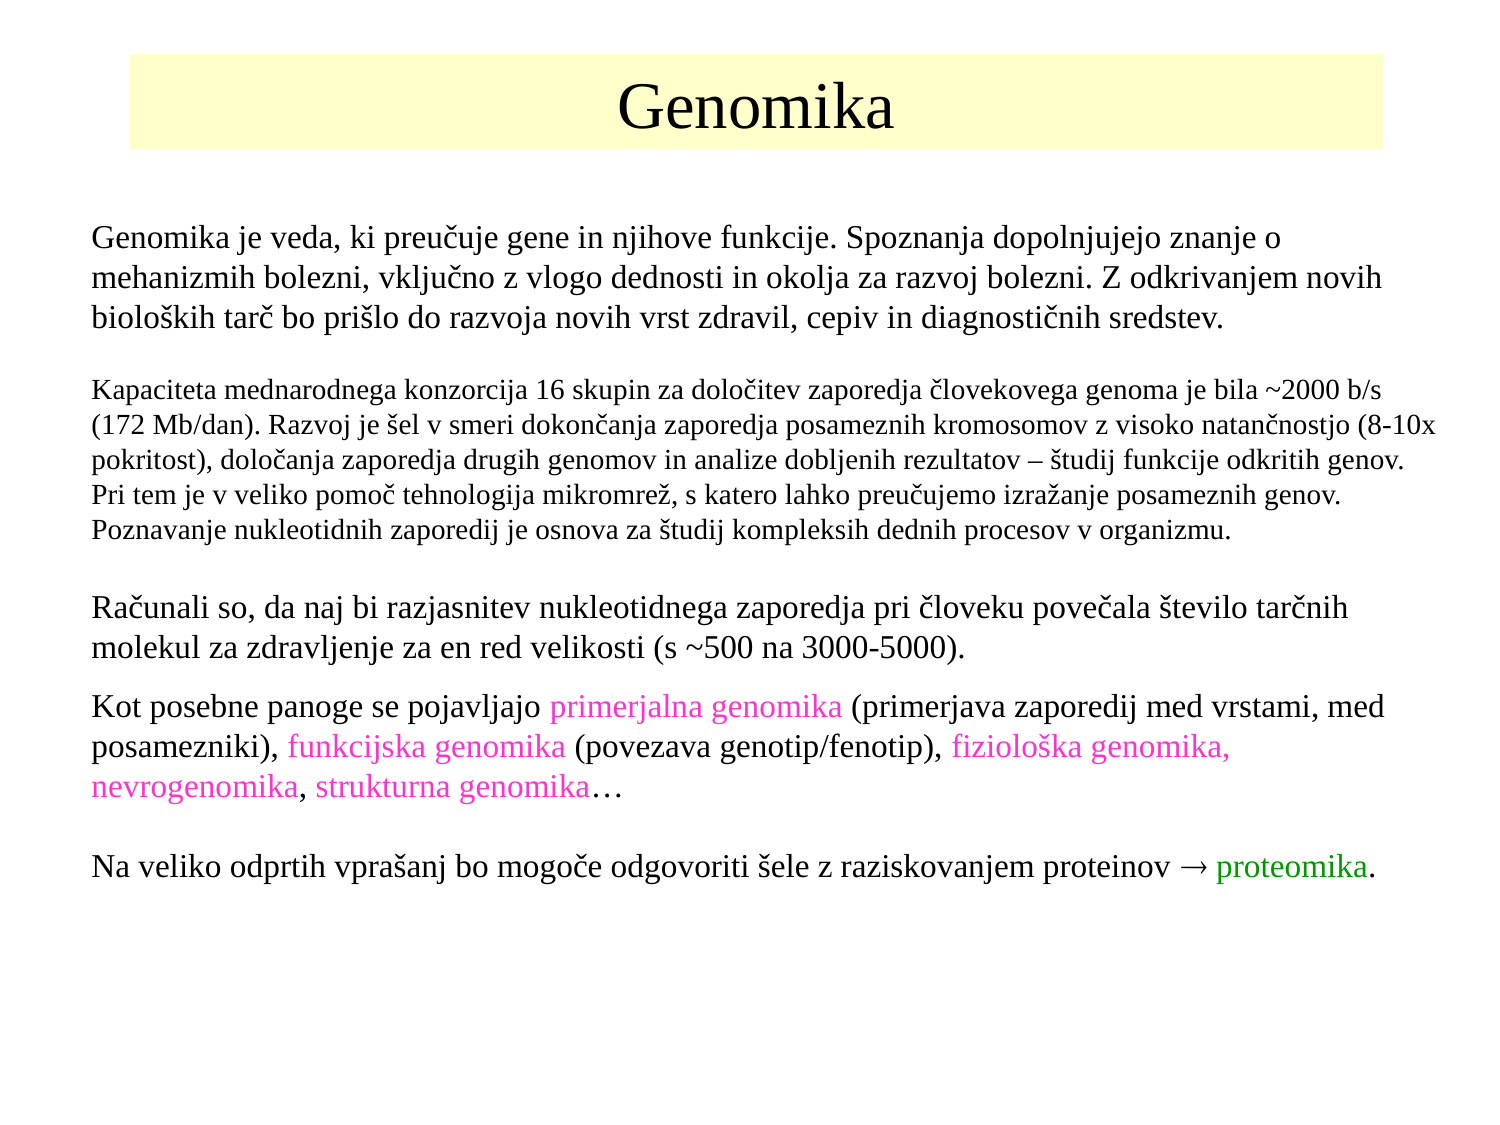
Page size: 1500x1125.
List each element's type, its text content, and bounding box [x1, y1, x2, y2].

text_box Genomika [129, 54, 1384, 149]
text_box Genomika je veda, ki preučuje gene in njihove funkcije. Spoznanja dopolnjujejo znanje o mehanizmih bolezni, vključno z vlogo dednosti in okolja za razvoj bolezni. Z odkrivanjem novih bioloških tarč bo prišlo do razvoja novih vrst zdravil, cepiv in diagnostičnih sredstev. Kapaciteta mednarodnega konzorcija 16 skupin za določitev zaporedja človekovega genoma je bila ~2000 b/s (172 Mb/dan). Razvoj je šel v smeri dokončanja zaporedja posameznih kromosomov z visoko natančnostjo (8-10x pokritost), določanja zaporedja drugih genomov in analize dobljenih rezultatov – študij funkcije odkritih genov. Pri tem je v veliko pomoč tehnologija mikromrež, s katero lahko preučujemo izražanje posameznih genov. Poznavanje nukleotidnih zaporedij je osnova za študij kompleksih dednih procesov v organizmu. Računali so, da naj bi razjasnitev nukleotidnega zaporedja pri človeku povečala število tarčnih molekul za zdravljenje za en red velikosti (s ~500 na 3000-5000). Kot posebne panoge se pojavljajo primerjalna genomika (primerjava zaporedij med vrstami, med posamezniki), funkcijska genomika (povezava genotip/fenotip), fiziološka genomika, nevrogenomika, strukturna genomika… Na veliko odprtih vprašanj bo mogoče odgovoriti šele z raziskovanjem proteinov  proteomika. [76, 207, 1459, 892]
